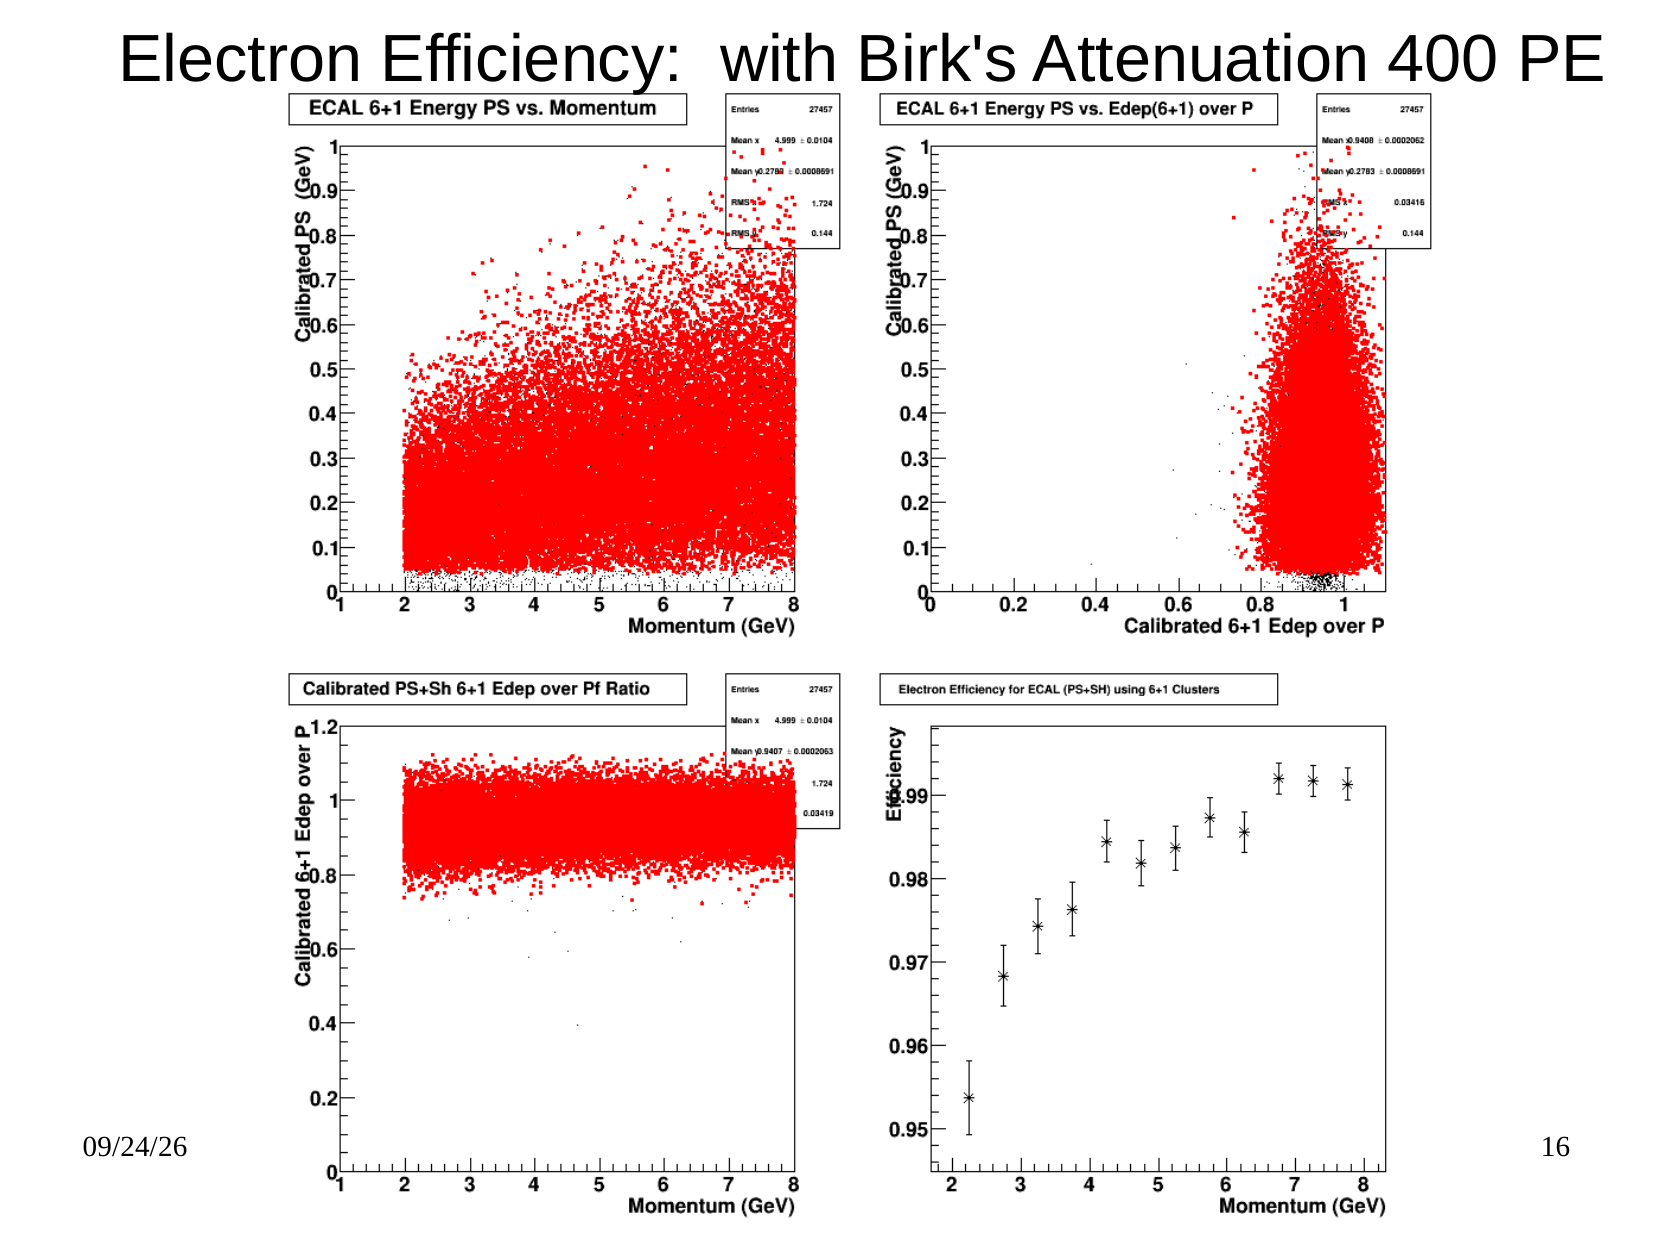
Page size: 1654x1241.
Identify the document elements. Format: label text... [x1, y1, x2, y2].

title Electron Efficiency: with Birk's Attenuation 400 PE [118, 20, 1653, 96]
picture [272, 96, 1454, 1239]
